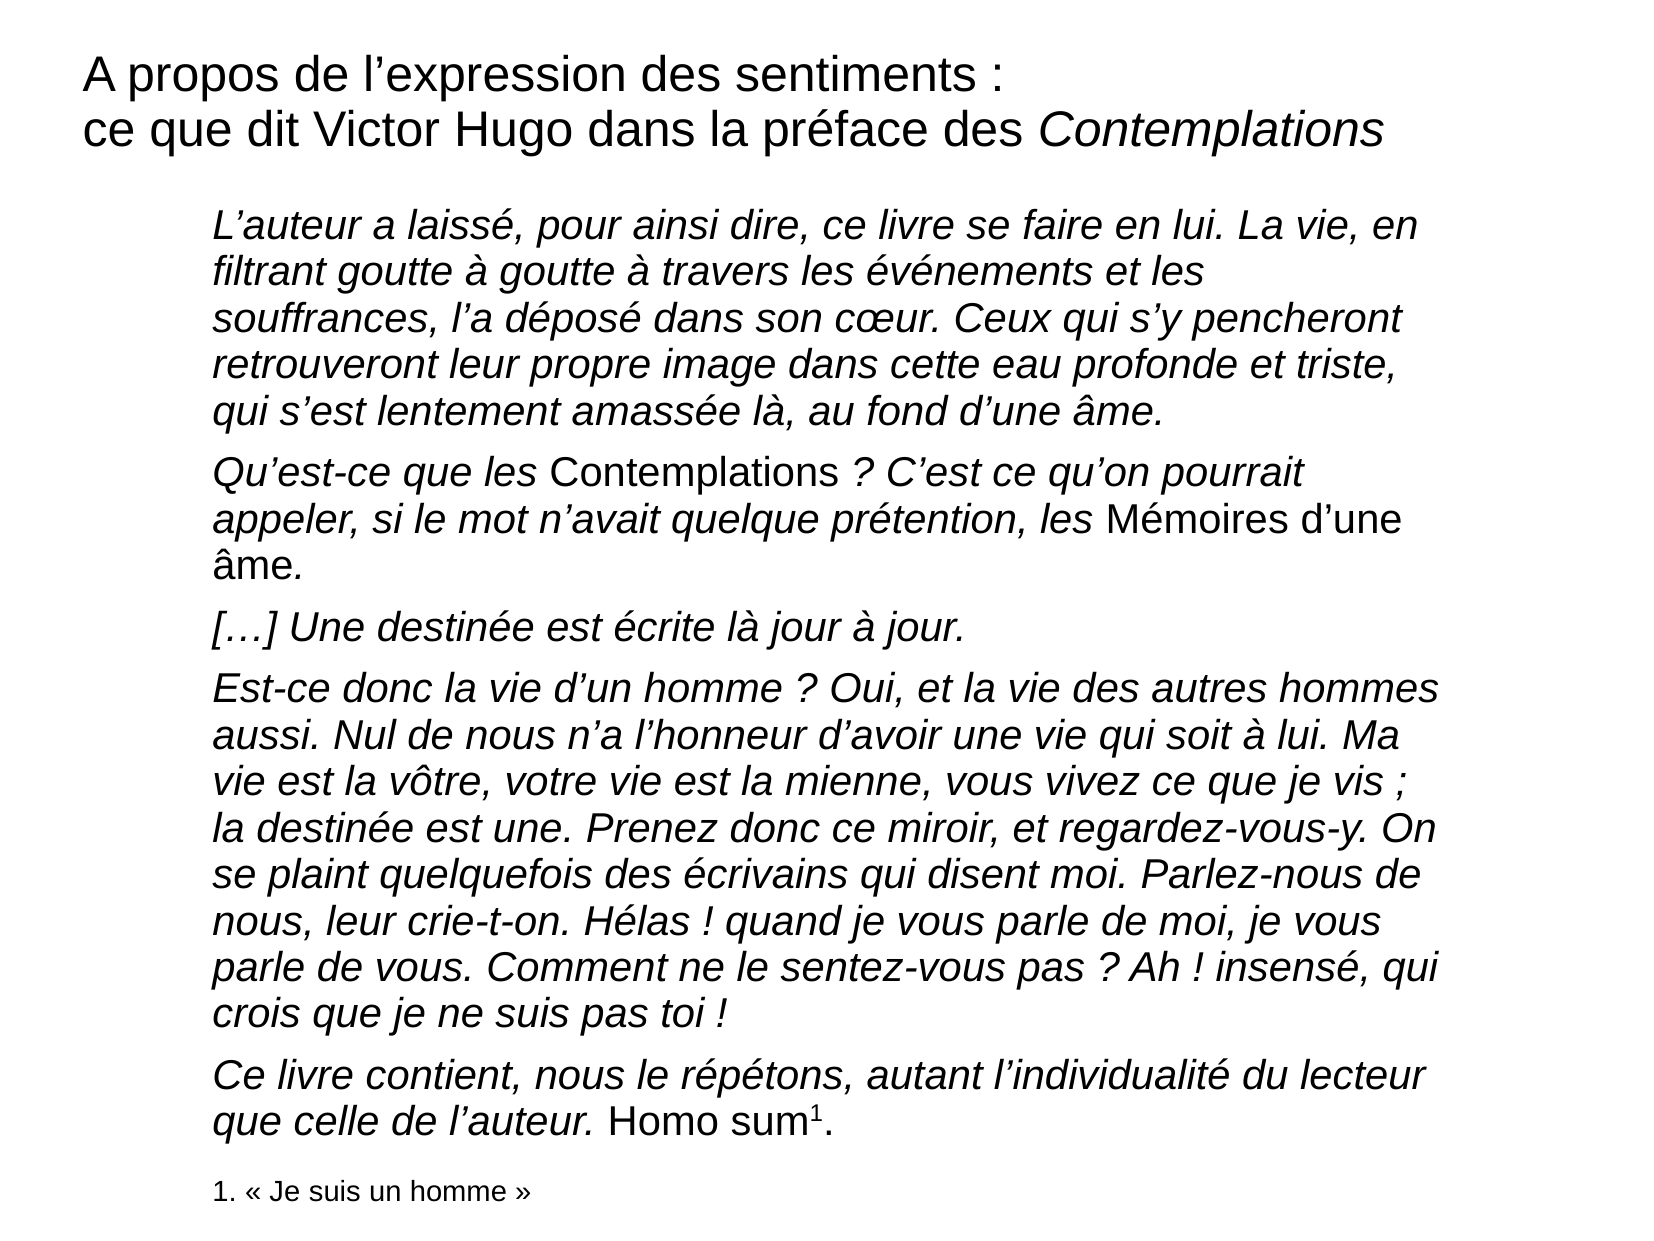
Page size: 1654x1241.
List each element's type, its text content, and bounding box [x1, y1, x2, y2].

list L’auteur a laissé, pour ainsi dire, ce livre se faire en lui. La vie, en filtrant goutte à goutte à travers les événements et les souffrances, l’a déposé dans son cœur. Ceux qui s’y pencheront retrouveront leur propre image dans cette eau profonde et triste, qui s’est lentement amassée là, au fond d’une âme. Qu’est-ce que les Contemplations ? C’est ce qu’on pourrait appeler, si le mot n’avait quelque prétention, les Mémoires d’une âme. […] Une destinée est écrite là jour à jour. Est-ce donc la vie d’un homme ? Oui, et la vie des autres hommes aussi. Nul de nous n’a l’honneur d’avoir une vie qui soit à lui. Ma vie est la vôtre, votre vie est la mienne, vous vivez ce que je vis ; la destinée est une. Prenez donc ce miroir, et regardez-vous-y. On se plaint quelquefois des écrivains qui disent moi. Parlez-nous de nous, leur crie-t-on. Hélas ! quand je vous parle de moi, je vous parle de vous. Comment ne le sentez-vous pas ? Ah ! insensé, qui crois que je ne suis pas toi ! Ce livre contient, nous le répétons, autant l’individualité du lecteur que celle de l’auteur. Homo sum1. 1. « Je suis un homme » [212, 201, 1441, 1211]
title A propos de l’expression des sentiments : ce que dit Victor Hugo dans la préface des Contemplations [82, 45, 1571, 158]
